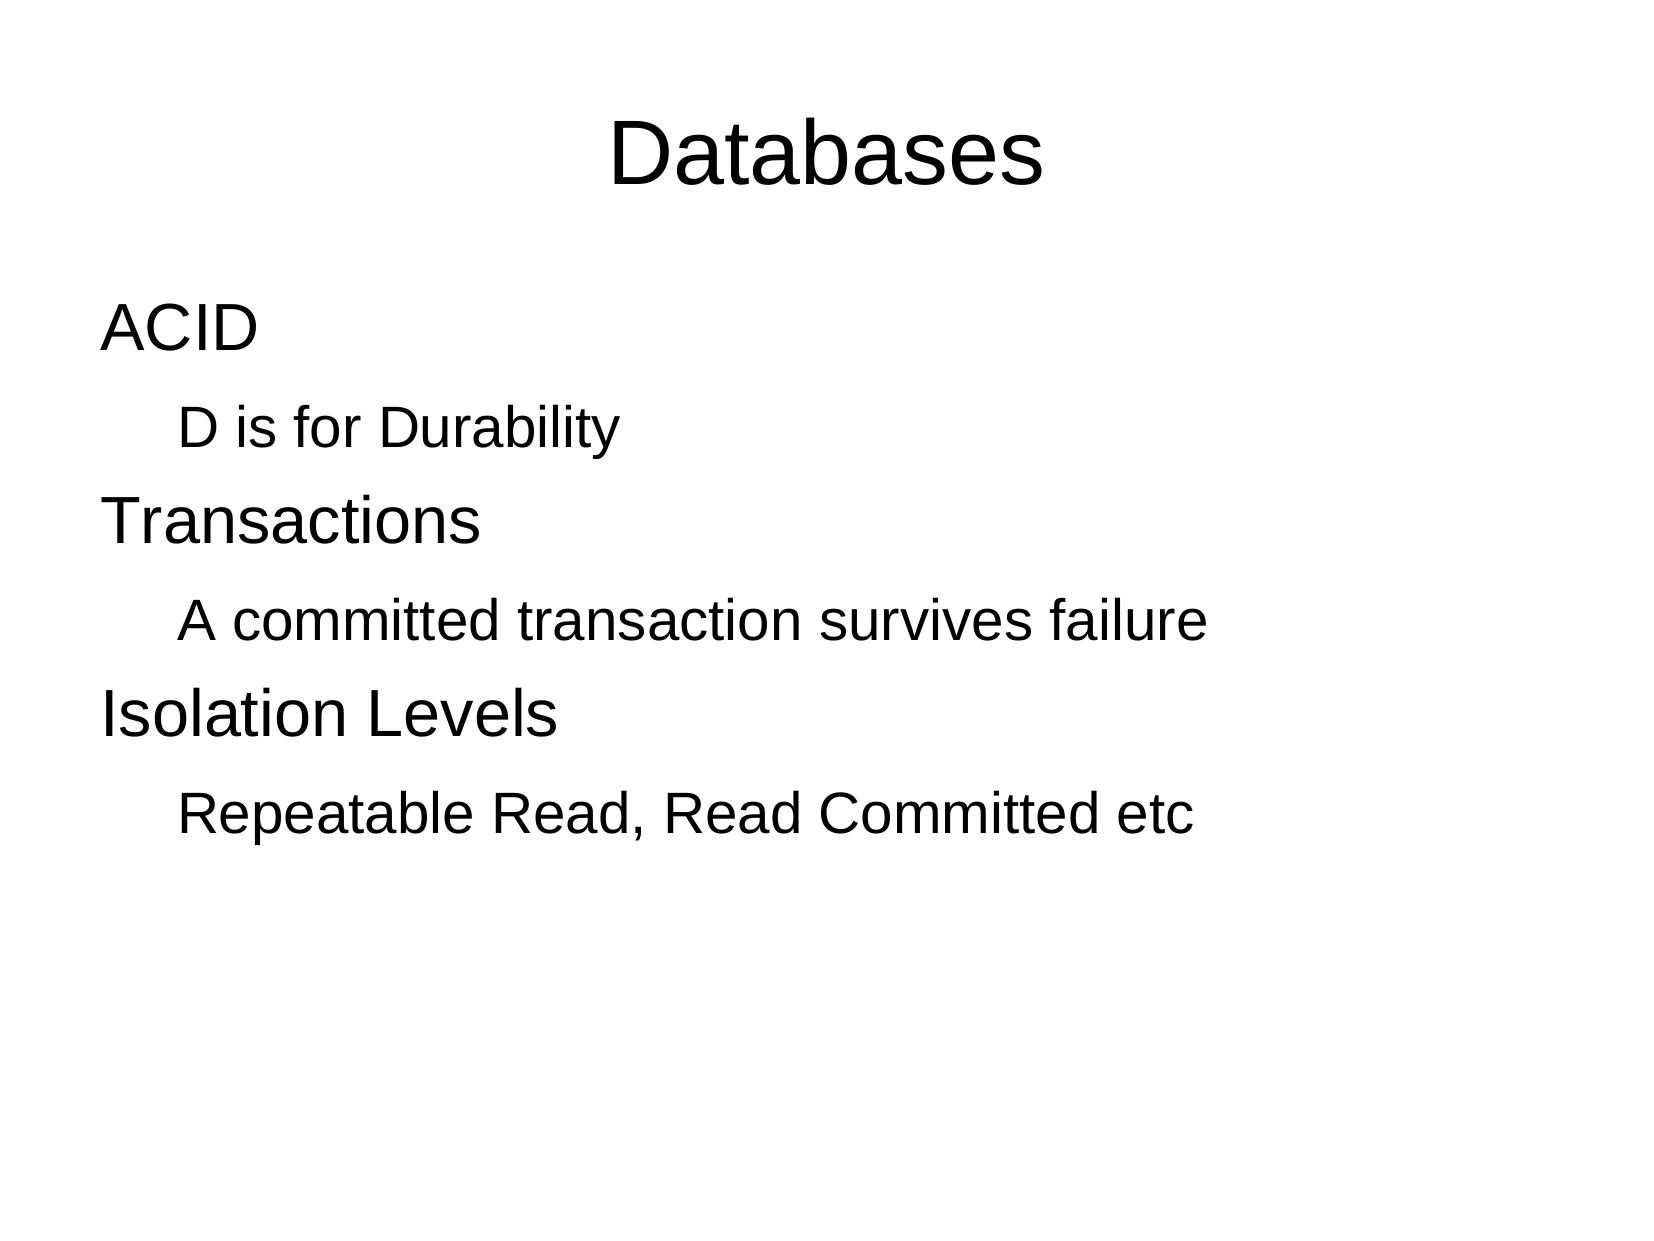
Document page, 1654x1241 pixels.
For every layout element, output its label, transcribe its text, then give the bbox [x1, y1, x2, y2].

list ACID D is for Durability Transactions A committed transaction survives failure Isolation Levels Repeatable Read, Read Committed etc [82, 290, 1571, 1094]
title Databases [82, 56, 1571, 250]
